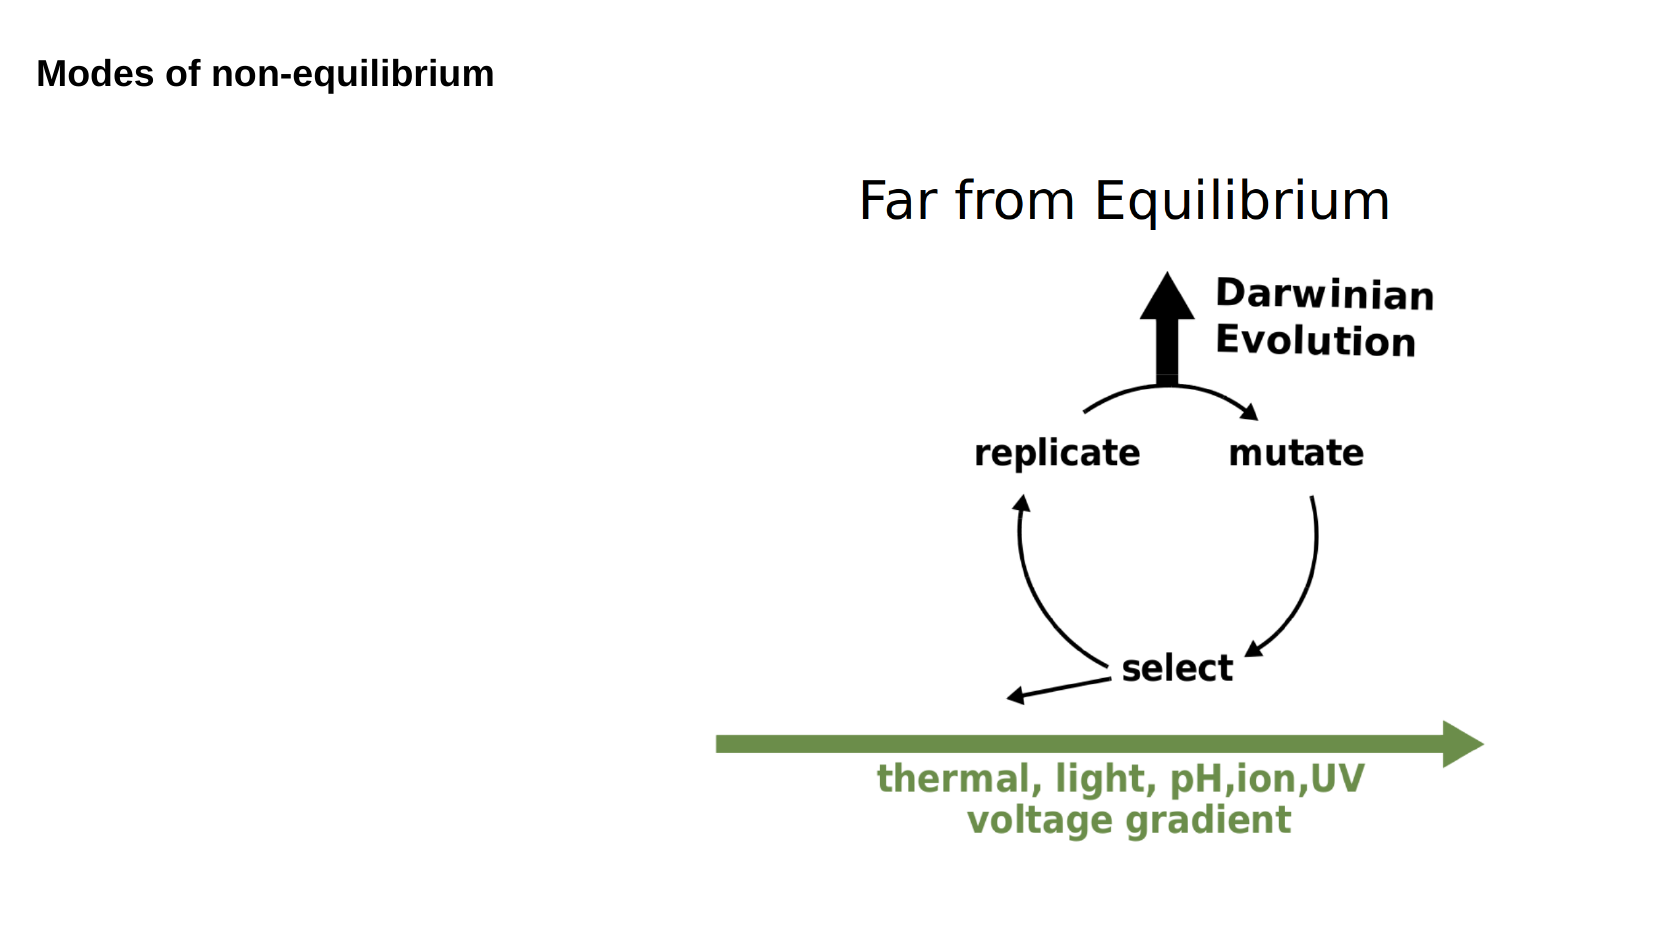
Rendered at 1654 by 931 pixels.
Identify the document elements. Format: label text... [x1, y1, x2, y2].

picture [675, 161, 1518, 848]
text_box Modes of non-equilibrium [21, 45, 586, 121]
